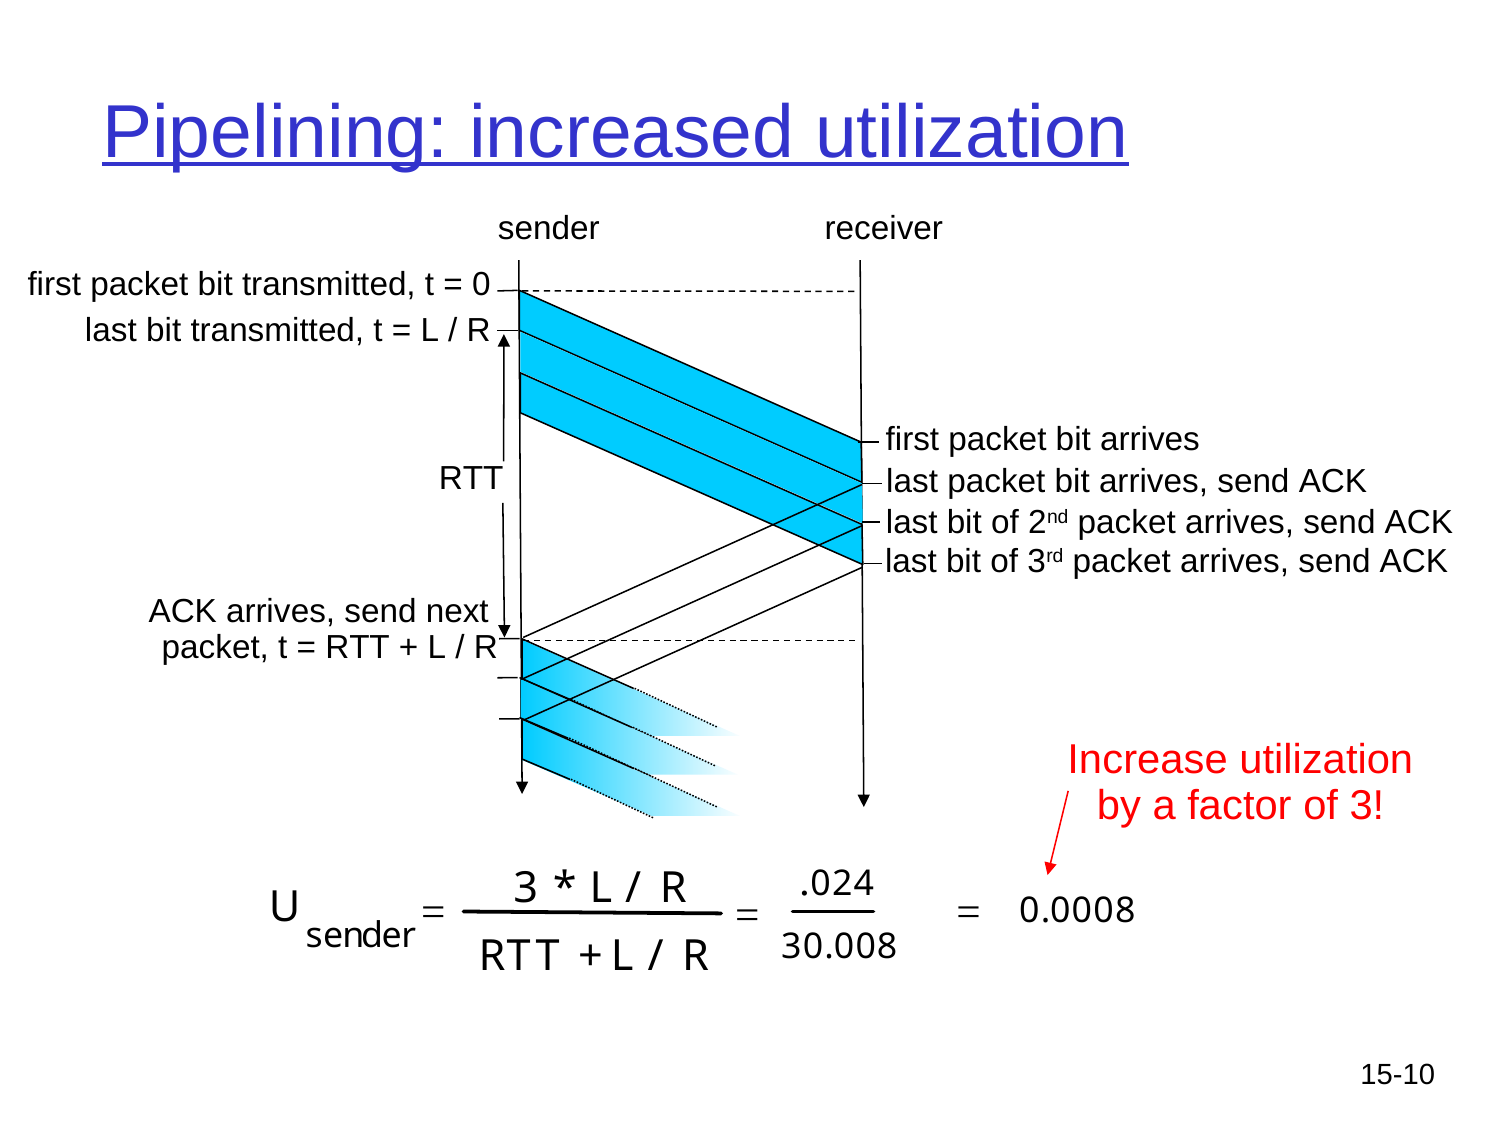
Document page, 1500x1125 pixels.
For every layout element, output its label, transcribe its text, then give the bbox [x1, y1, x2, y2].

text_box [527, 661, 610, 698]
text_box last bit of 3rd packet arrives, send ACK [870, 534, 1500, 598]
text_box ACK arrives, send next packet, t = RTT + L / R [80, 584, 514, 690]
text_box [820, 527, 863, 565]
text_box first packet bit transmitted, t = 0 [0, 257, 507, 316]
text_box receiver [776, 201, 958, 260]
text_box first packet bit arrives [870, 413, 1305, 472]
text_box last packet bit arrives, send ACK [871, 454, 1460, 496]
text_box [570, 781, 583, 787]
text_box sender [443, 201, 615, 260]
text_box [522, 641, 563, 677]
text_box Increase utilization by a factor of 3! [1052, 727, 1429, 837]
text_box [519, 290, 862, 524]
text_box [529, 701, 739, 775]
chart [239, 842, 1224, 996]
text_box [520, 680, 565, 718]
text_box last bit transmitted, t = L / R [56, 303, 507, 363]
text_box [575, 681, 740, 736]
text_box [522, 721, 740, 816]
title Pipelining: increased utilization [87, 37, 1363, 225]
text_box RTT [369, 451, 528, 508]
text_box [775, 486, 863, 545]
text_box last bit of 2nd packet arrives, send ACK [871, 496, 1500, 534]
